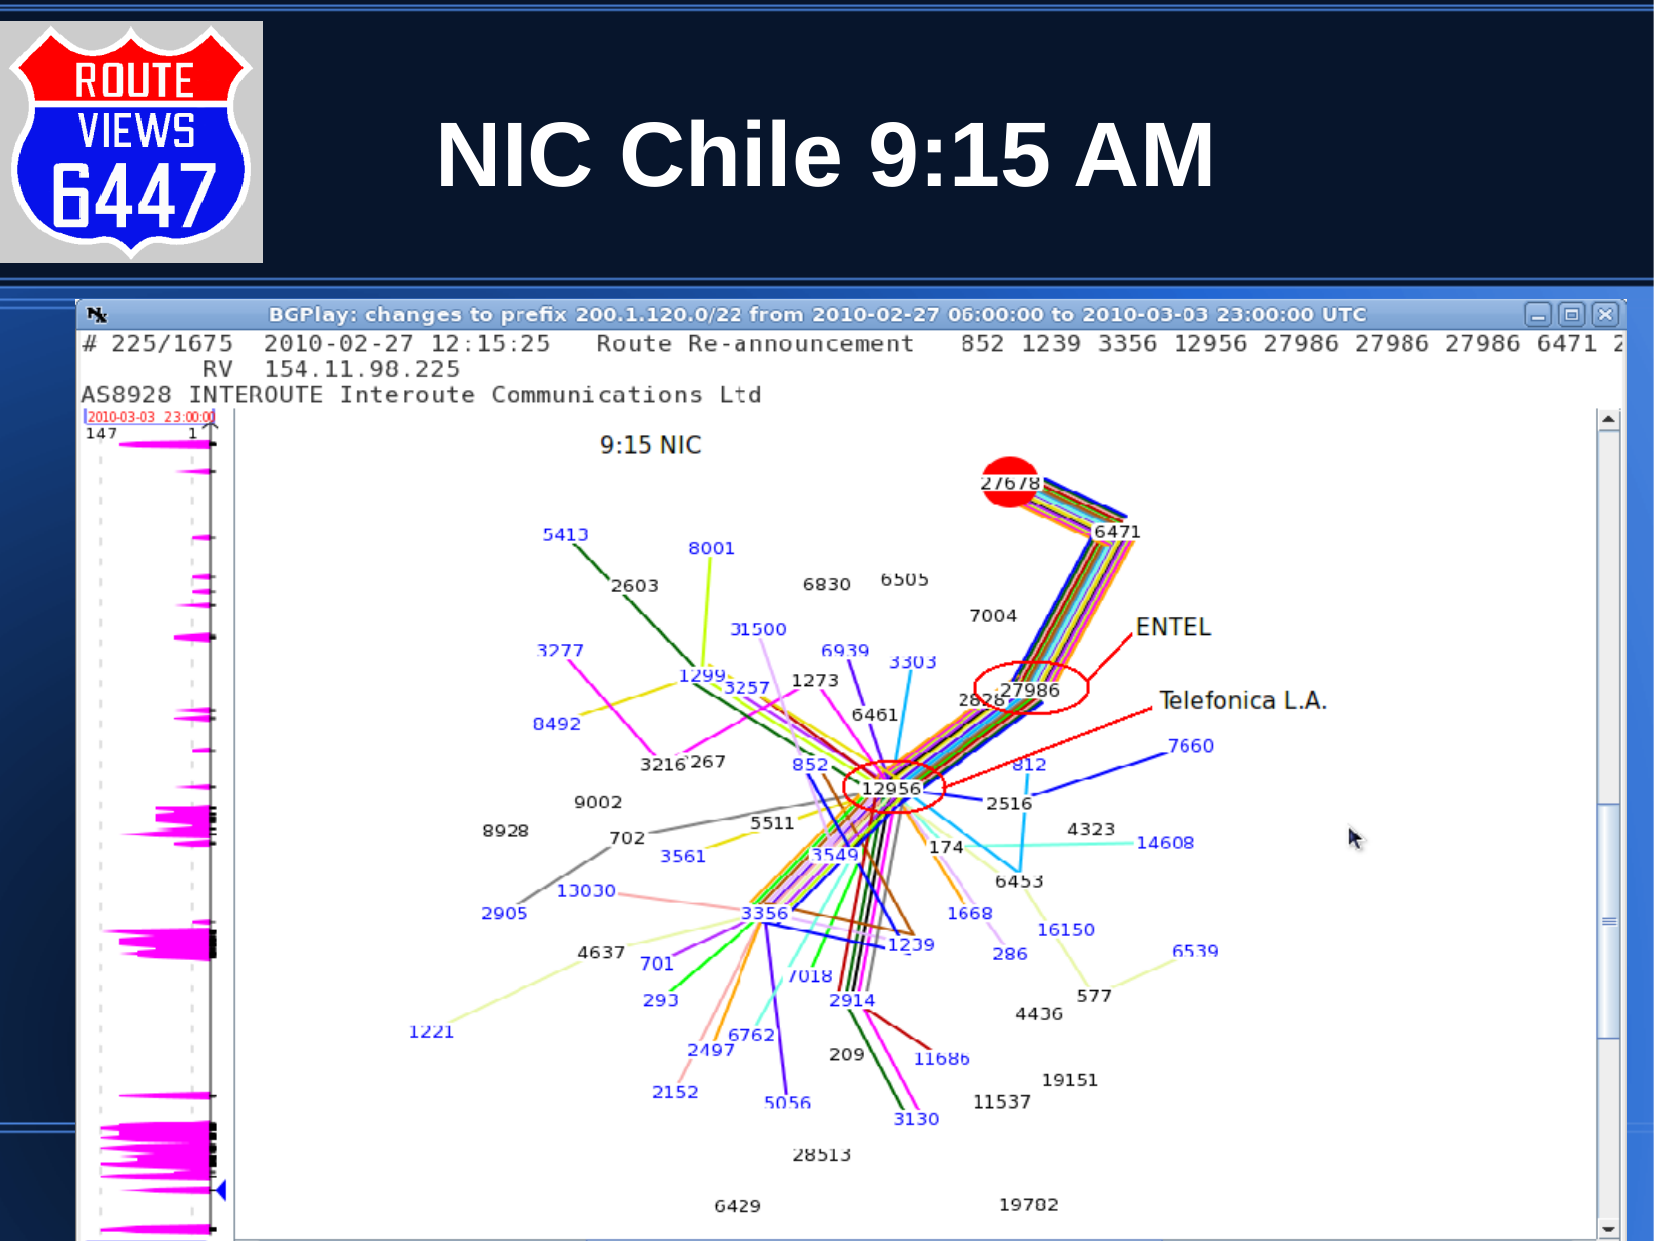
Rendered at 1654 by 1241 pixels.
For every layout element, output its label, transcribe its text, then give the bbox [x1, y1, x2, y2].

picture [0, 0, 1654, 1241]
title NIC Chile 9:15 AM [263, 49, 1571, 257]
